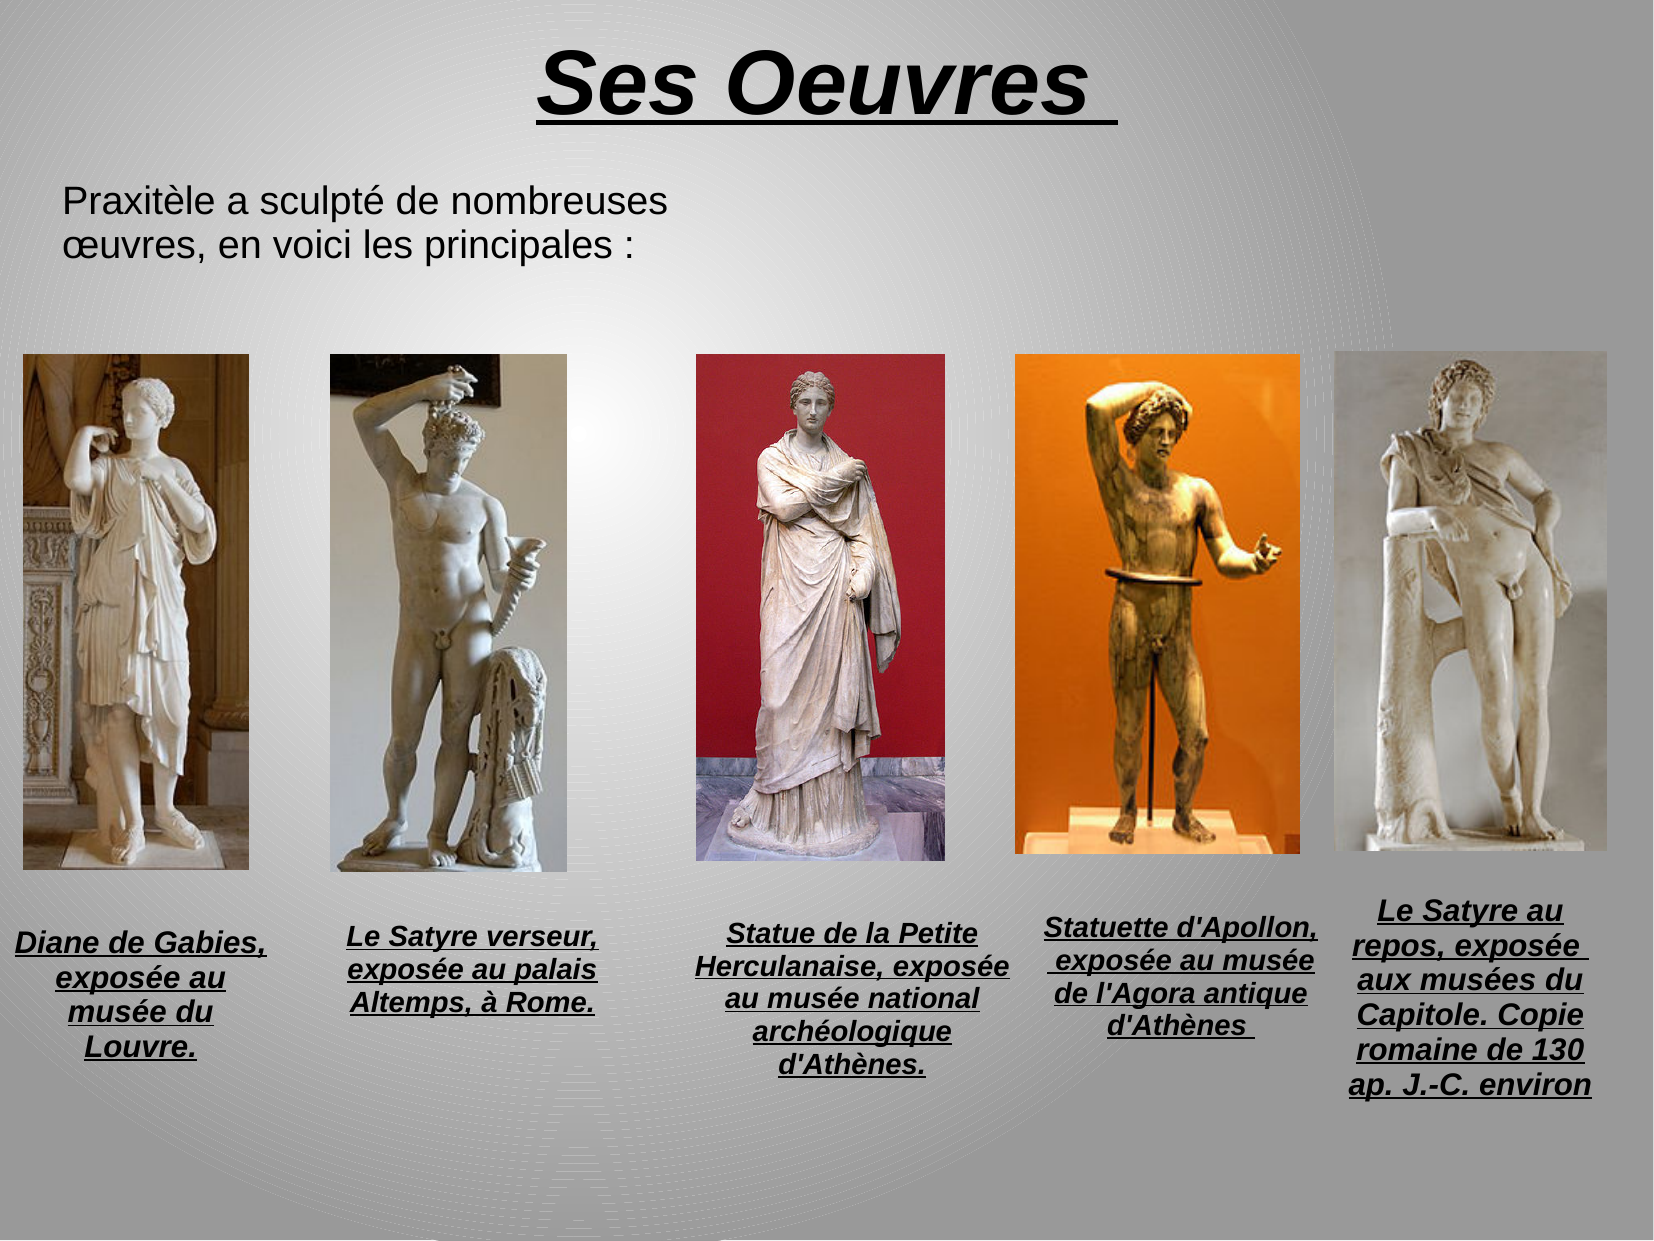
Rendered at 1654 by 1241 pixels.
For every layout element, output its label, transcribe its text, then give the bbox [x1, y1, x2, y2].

picture [1015, 354, 1300, 854]
text_box Statuette d'Apollon, exposée au musée de l'Agora antique d'Athènes [1027, 903, 1322, 1075]
picture [330, 354, 567, 872]
text_box Praxitèle a sculpté de nombreuses œuvres, en voici les principales : [47, 171, 839, 626]
picture [1334, 351, 1607, 851]
text_box Diane de Gabies, exposée au musée du Louvre. [0, 917, 284, 1075]
text_box Le Satyre verseur, exposée au palais Altemps, à Rome. [318, 912, 626, 1028]
text_box Le Satyre au repos, exposée aux musées du Capitole. Copie romaine de 130 ap. J.-C. environ [1322, 885, 1619, 1114]
text_box Statue de la Petite Herculanaise, exposée au musée national archéologique d'Athènes. [663, 909, 1042, 1091]
picture [23, 354, 249, 870]
text_box Ses Oeuvres [0, 24, 1654, 142]
picture [696, 354, 945, 861]
